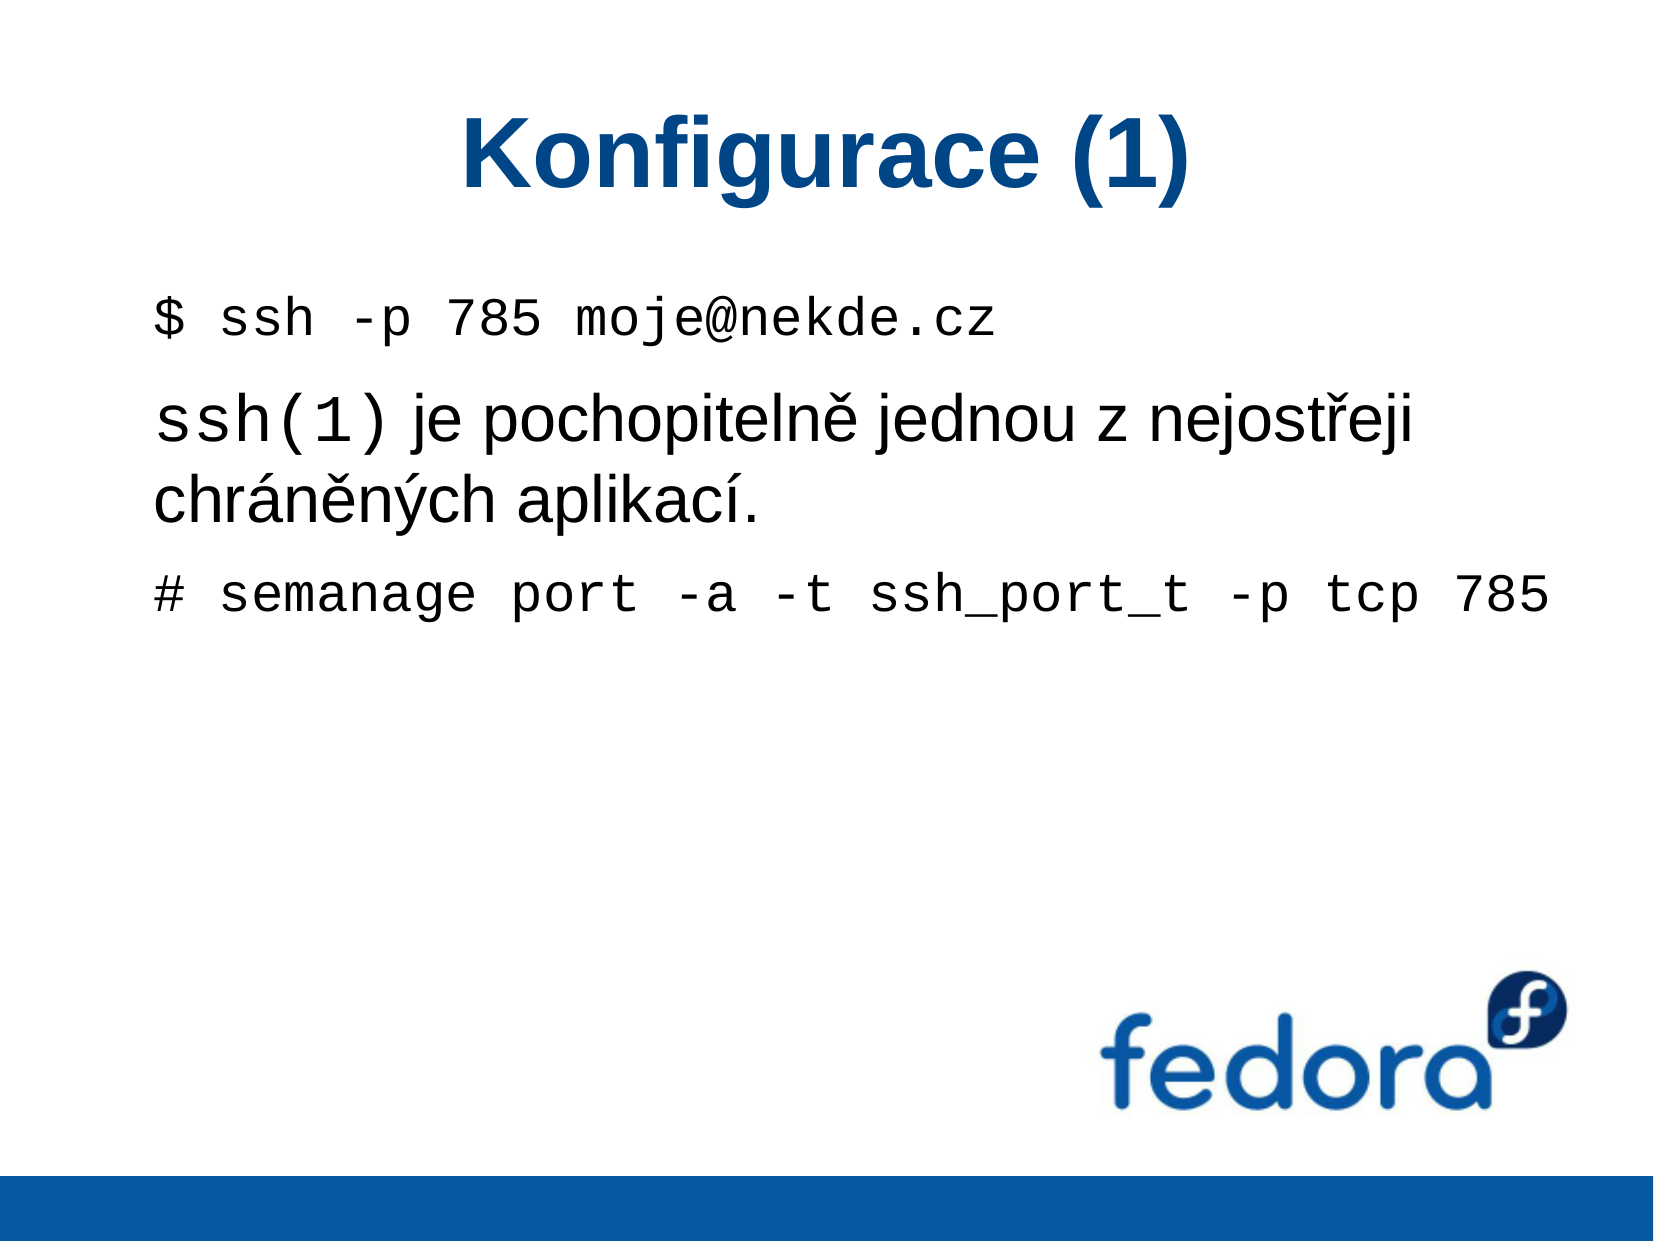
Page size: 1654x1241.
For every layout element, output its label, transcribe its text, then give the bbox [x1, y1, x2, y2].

picture [1087, 959, 1576, 1125]
picture [0, 1176, 1654, 1241]
title Konfigurace (1) [82, 49, 1571, 257]
list $ ssh -p 785 moje@nekde.cz ssh(1) je pochopitelně jednou z nejostřeji chráněných aplikací. # semanage port -a -t ssh_port_t -p tcp 785 [82, 290, 1571, 1095]
